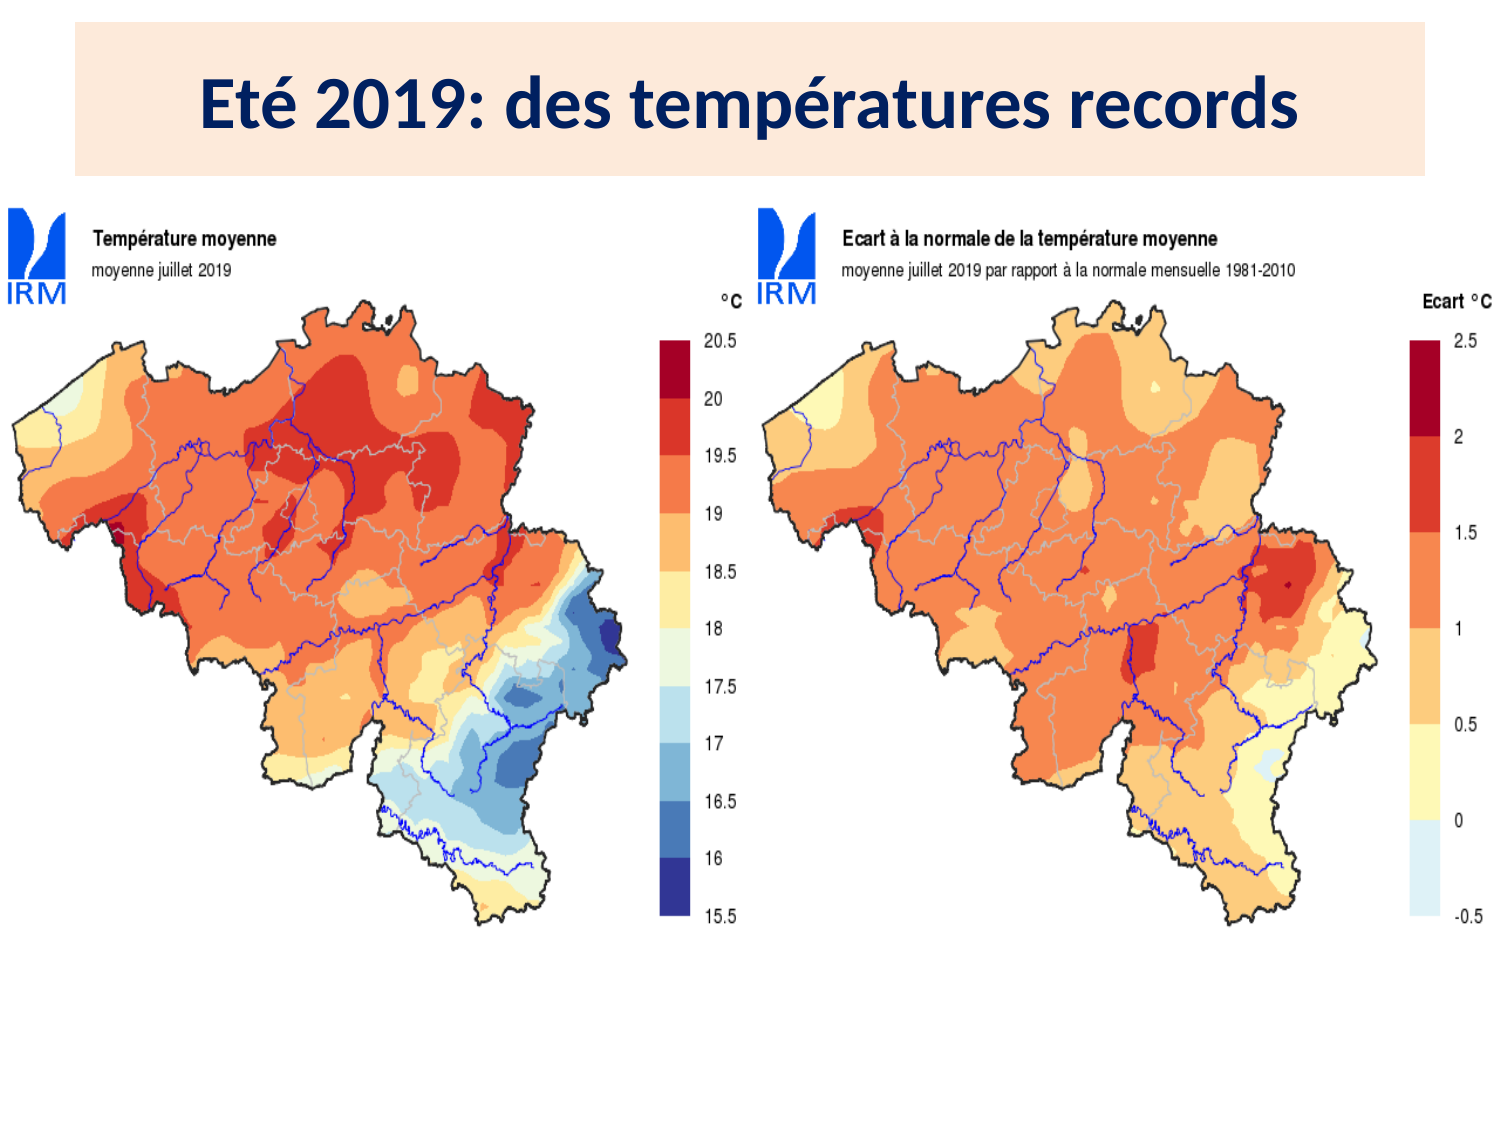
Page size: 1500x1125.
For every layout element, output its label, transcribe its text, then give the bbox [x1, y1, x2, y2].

picture [0, 201, 1500, 938]
title Eté 2019: des températures records [75, 22, 1425, 176]
